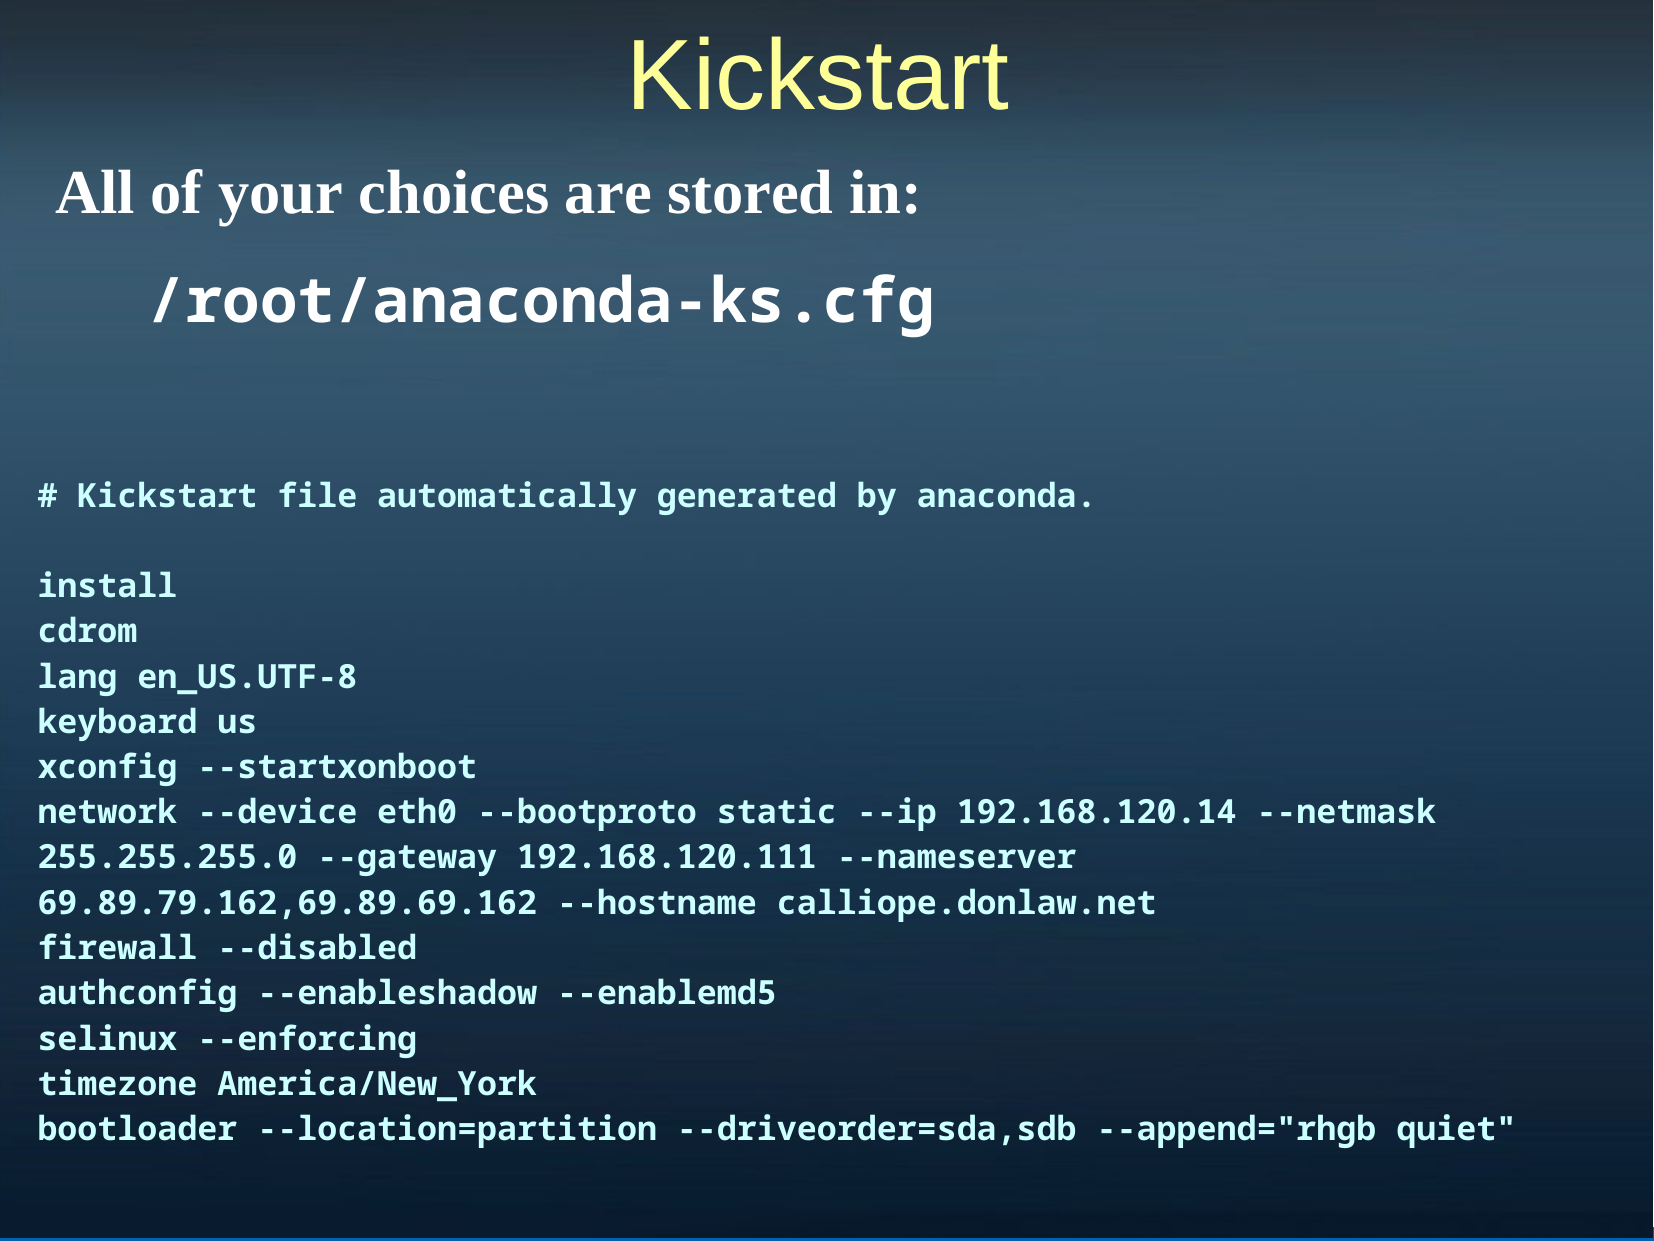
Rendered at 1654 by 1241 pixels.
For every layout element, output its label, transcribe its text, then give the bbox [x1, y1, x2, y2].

list All of your choices are stored in: /root/anaconda-ks.cfg [37, 157, 1653, 376]
title Kickstart [112, 0, 1525, 151]
picture [0, 0, 1653, 1238]
text_box # Kickstart file automatically generated by anaconda. install cdrom lang en_US.UTF-8 keyboard us xconfig --startxonboot network --device eth0 --bootproto static --ip 192.168.120.14 --netmask 255.255.255.0 --gateway 192.168.120.111 --nameserver 69.89.79.162,69.89.69.162 --hostname calliope.donlaw.net firewall --disabled authconfig --enableshadow --enablemd5 selinux --enforcing timezone America/New_York bootloader --location=partition --driveorder=sda,sdb --append="rhgb quiet" [37, 471, 1557, 1088]
